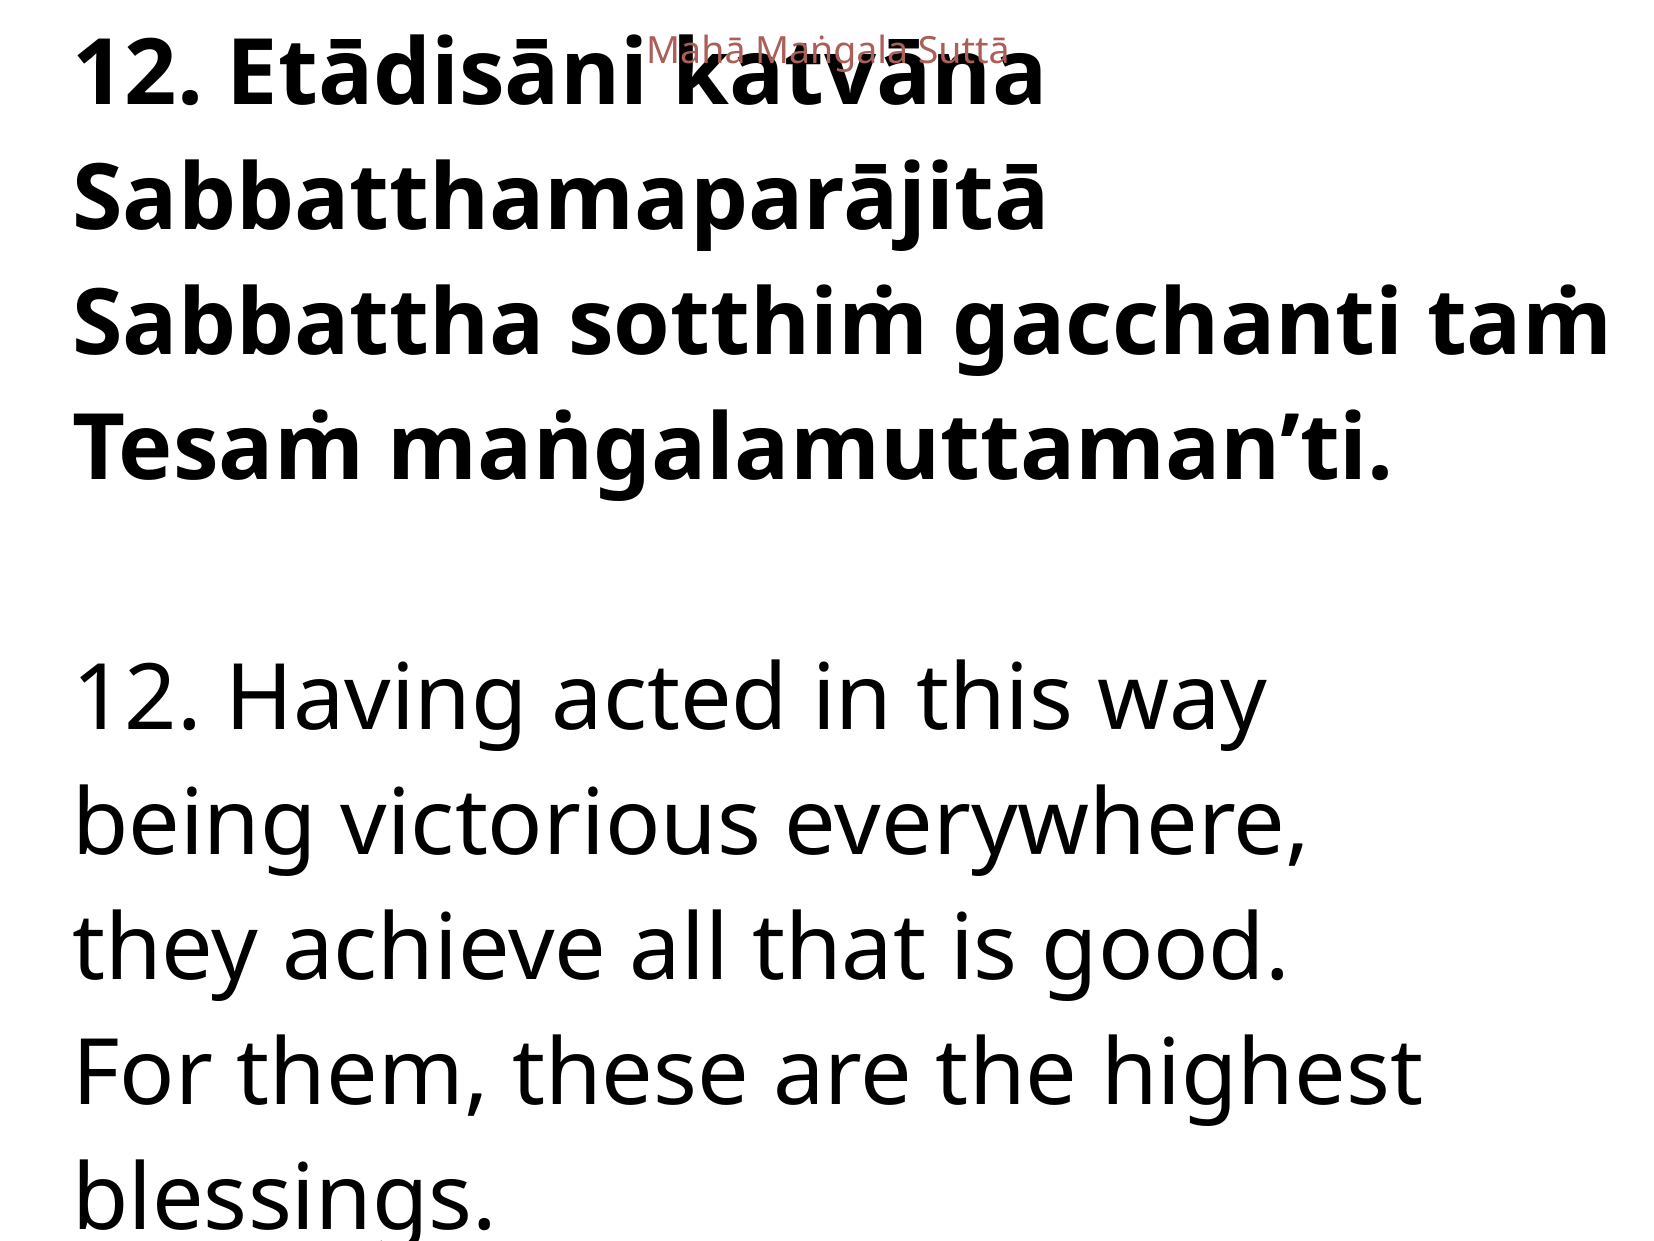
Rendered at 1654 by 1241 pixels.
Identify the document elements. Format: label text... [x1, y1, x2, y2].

text_box Mahā Maṅgala Suttā [0, 16, 1653, 97]
text_box 12. Etādisāni katvāna Sabbatthamaparājitā Sabbattha sotthiṁ gacchanti taṁ Tesaṁ maṅgalamuttaman’ti. 12. Having acted in this way being victorious everywhere, they achieve all that is good. For them, these are the highest blessings. [72, 97, 1631, 1203]
